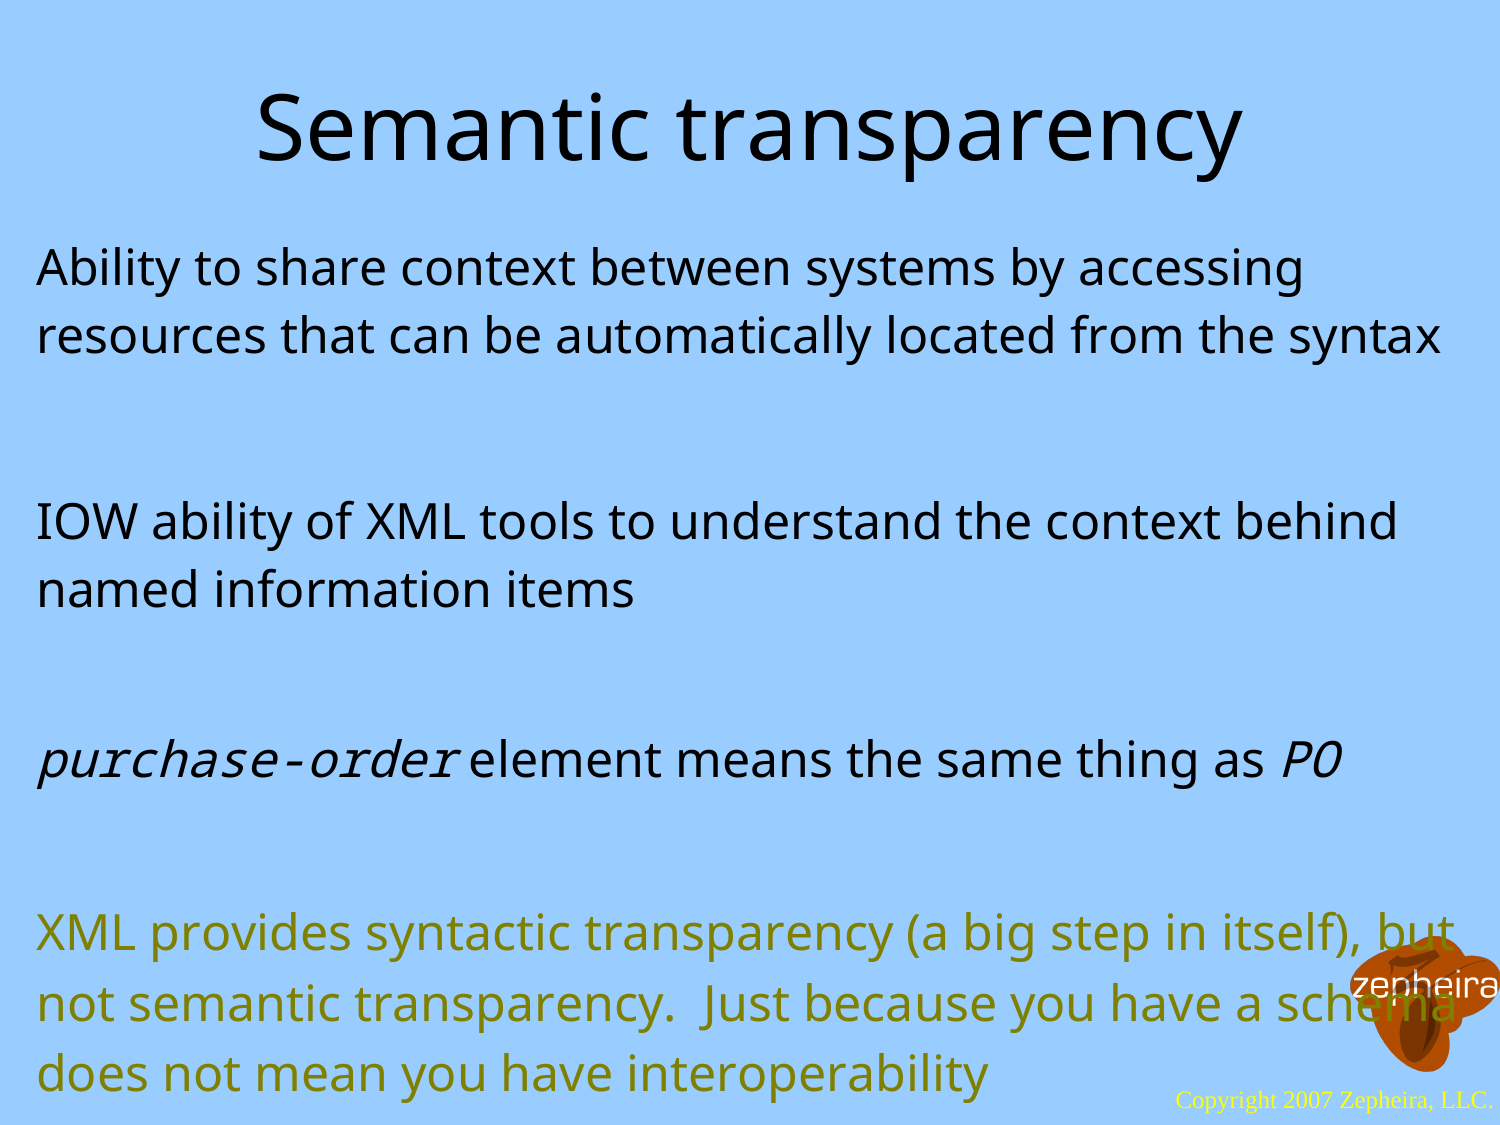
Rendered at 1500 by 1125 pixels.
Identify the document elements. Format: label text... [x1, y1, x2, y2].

picture [1350, 936, 1500, 1072]
list Ability to share context between systems by accessing resources that can be automatically located from the syntax IOW ability of XML tools to understand the context behind named information items purchase-order element means the same thing as PO XML provides syntactic transparency (a big step in itself), but not semantic transparency. Just because you have a schema does not mean you have interoperability [36, 231, 1469, 1062]
title Semantic transparency [75, 45, 1426, 205]
